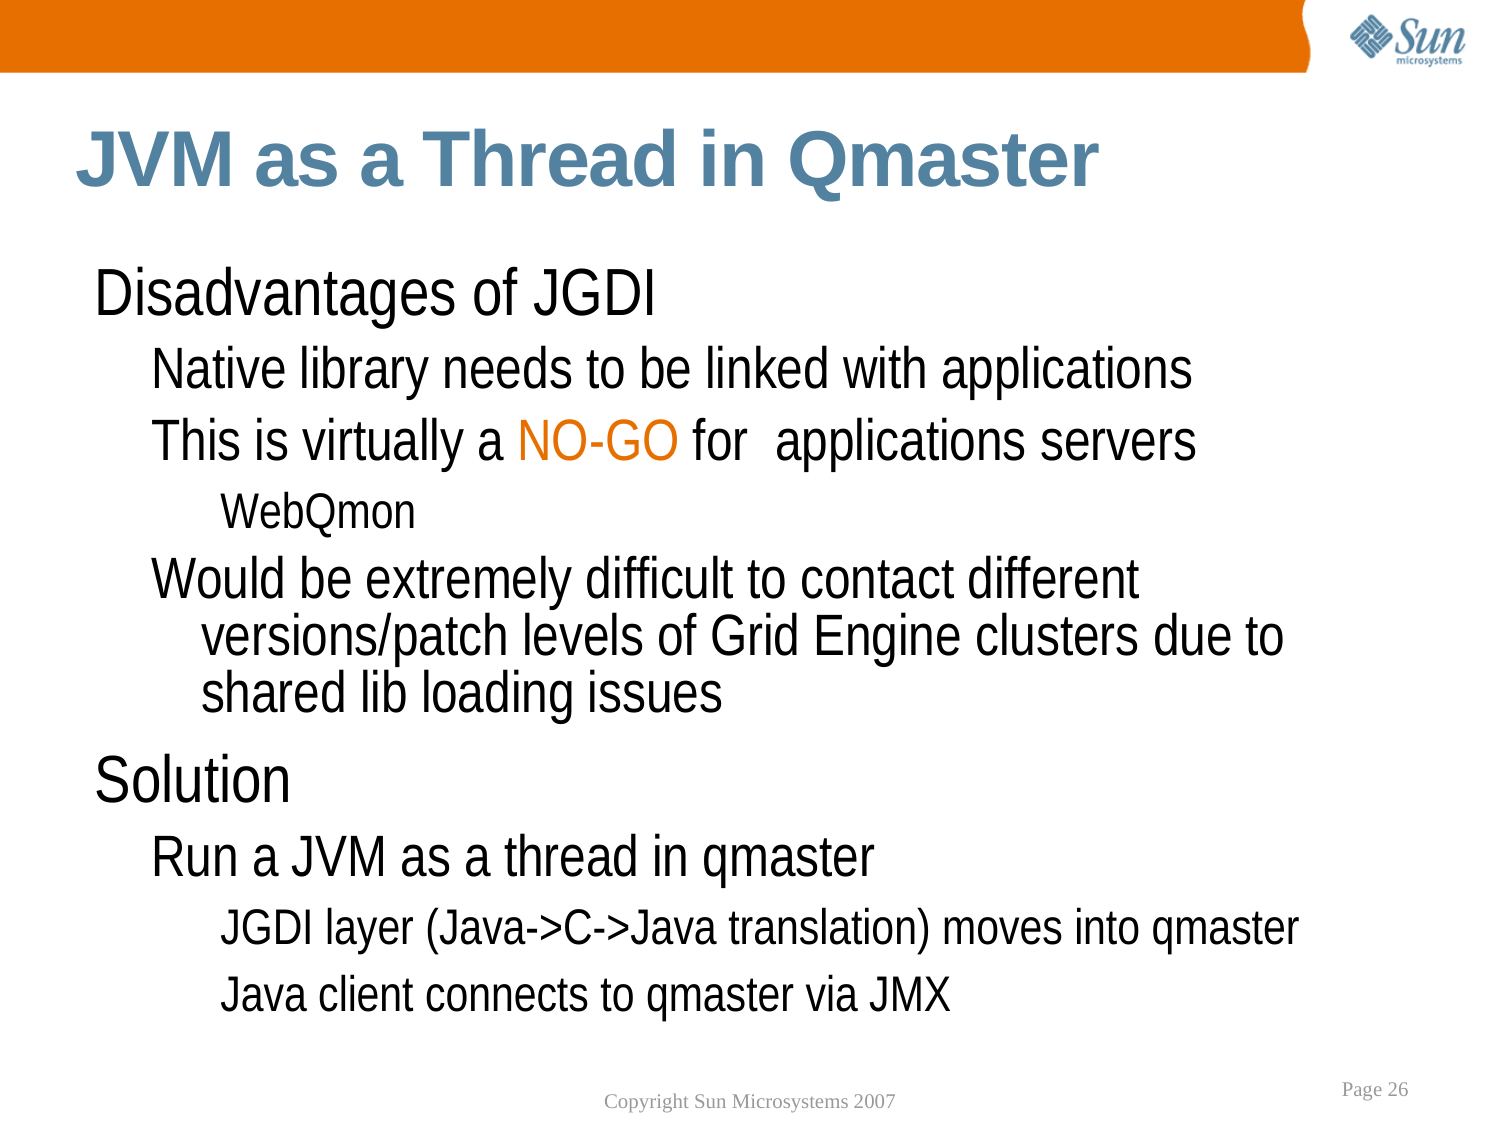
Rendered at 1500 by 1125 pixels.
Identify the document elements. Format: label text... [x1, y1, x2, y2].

title JVM as a Thread in Qmaster [75, 122, 1438, 228]
list Disadvantages of JGDI Native library needs to be linked with applications This is virtually a NO-GO for applications servers WebQmon Would be extremely difficult to contact different versions/patch levels of Grid Engine clusters due to shared lib loading issues Solution Run a JVM as a thread in qmaster JGDI layer (Java->C->Java translation) moves into qmaster Java client connects to qmaster via JMX [75, 263, 1425, 1025]
picture [0, 0, 1500, 75]
